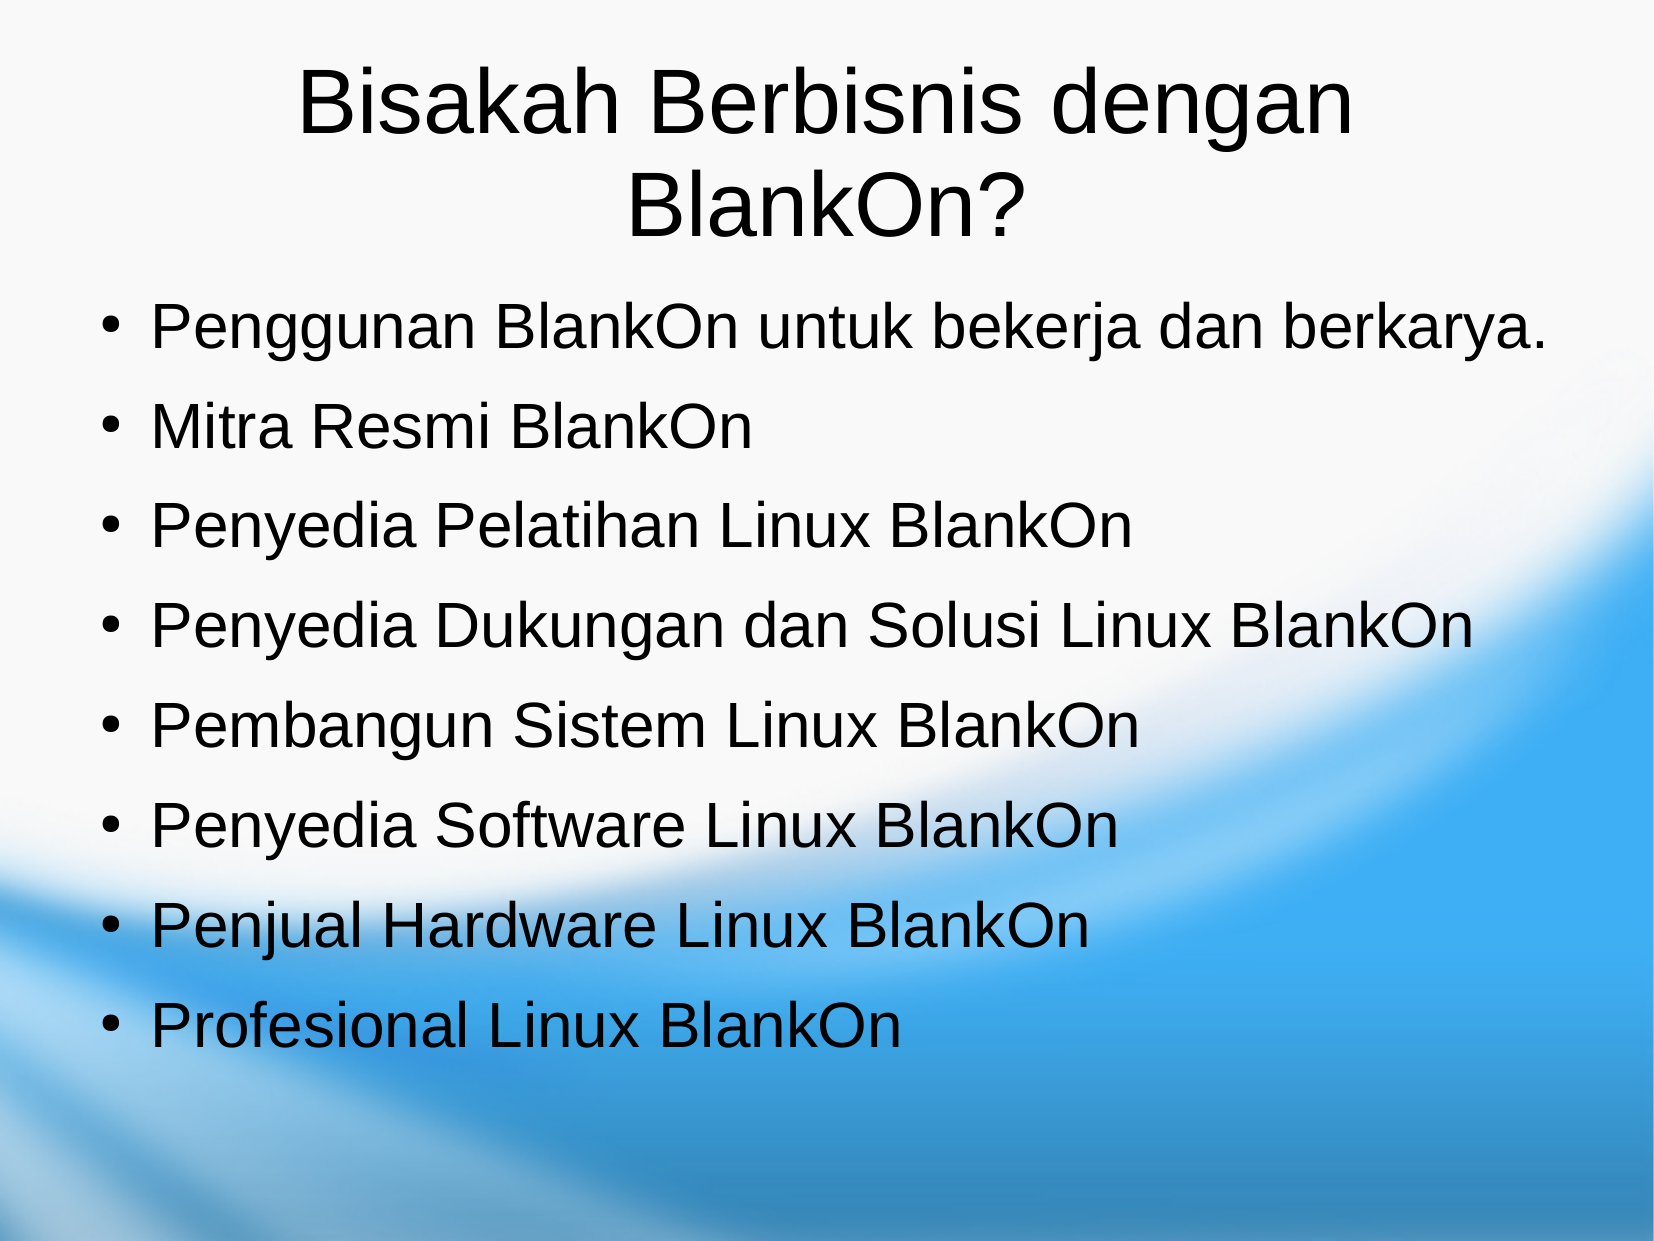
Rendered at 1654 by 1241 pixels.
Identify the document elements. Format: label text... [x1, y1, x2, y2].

title Bisakah Berbisnis dengan BlankOn? [82, 50, 1571, 256]
picture [0, 0, 1654, 1241]
list Penggunan BlankOn untuk bekerja dan berkarya. Mitra Resmi BlankOn Penyedia Pelatihan Linux BlankOn Penyedia Dukungan dan Solusi Linux BlankOn Pembangun Sistem Linux BlankOn Penyedia Software Linux BlankOn Penjual Hardware Linux BlankOn Profesional Linux BlankOn [82, 290, 1571, 1109]
